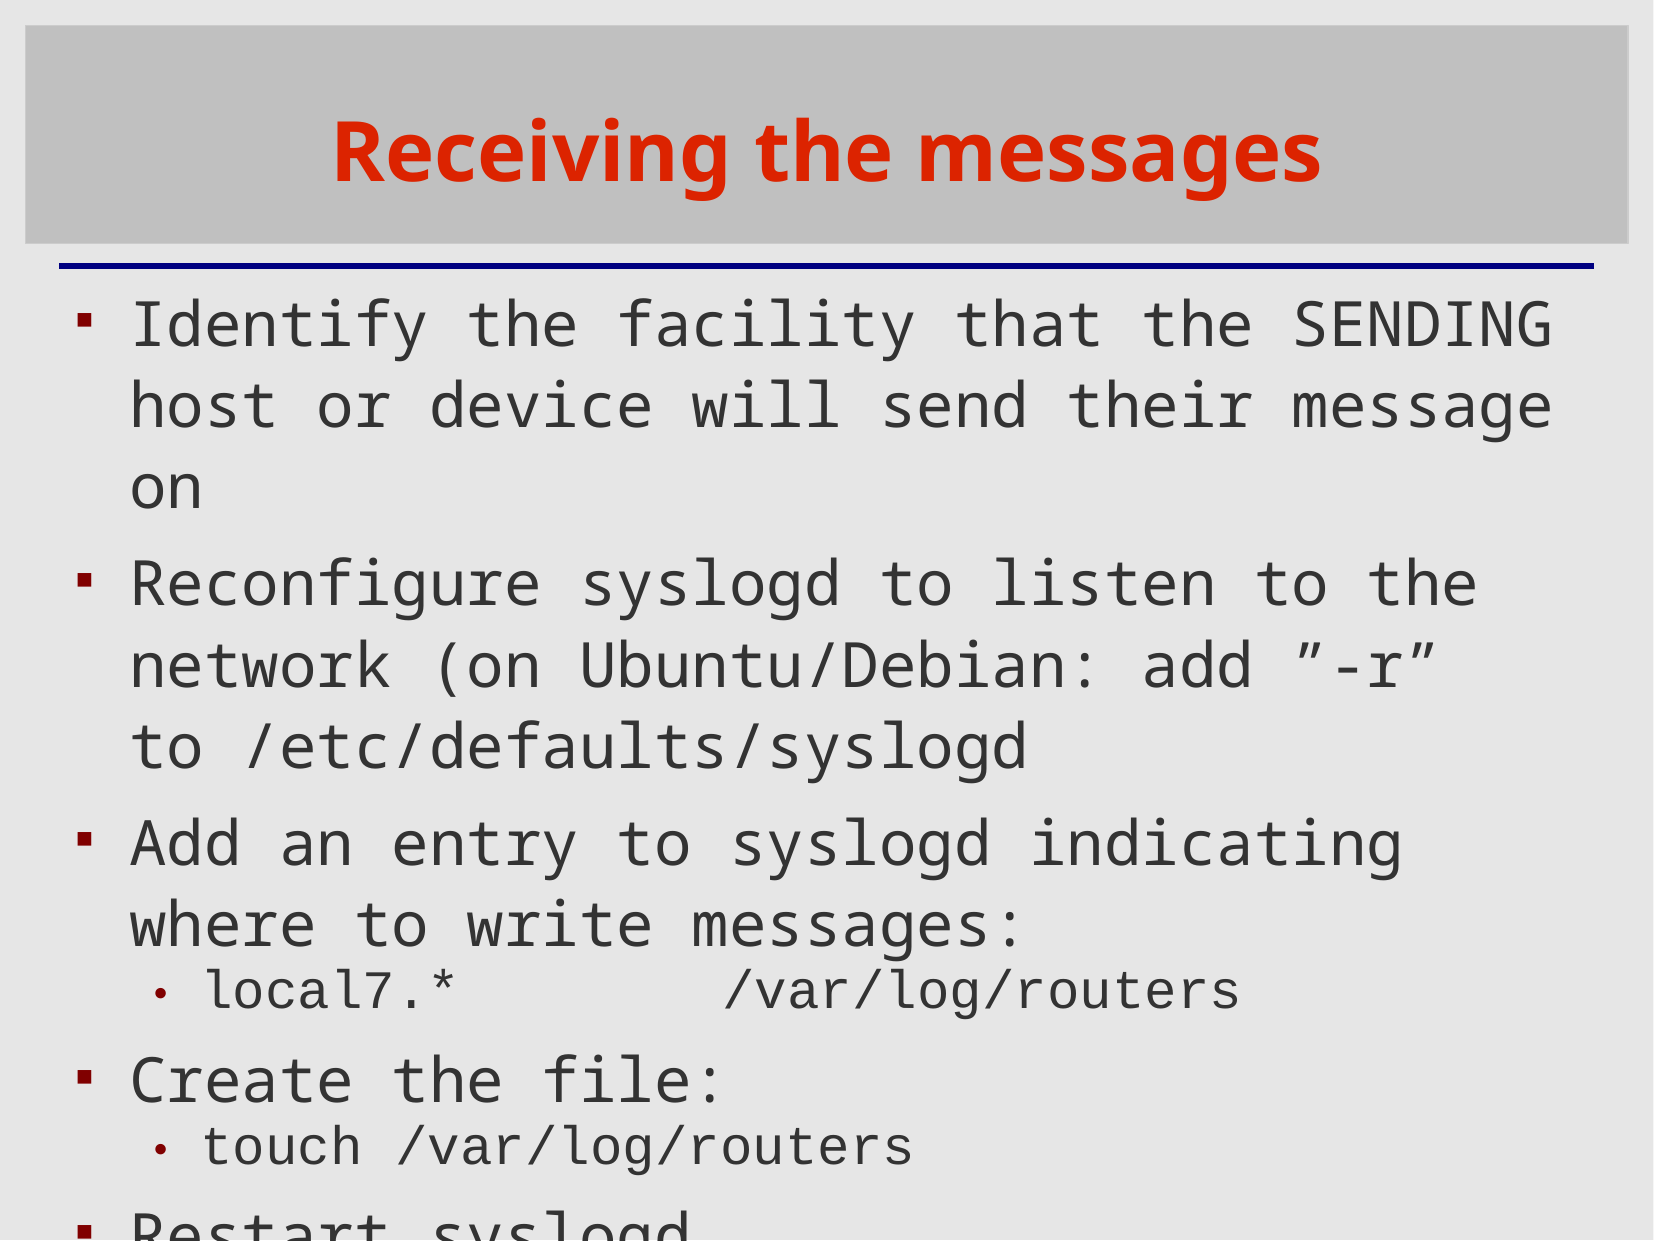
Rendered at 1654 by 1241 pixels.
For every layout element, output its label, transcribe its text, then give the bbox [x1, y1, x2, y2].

title Receiving the messages [121, 46, 1534, 253]
list Identify the facility that the SENDING host or device will send their message on Reconfigure syslogd to listen to the network (on Ubuntu/Debian: add ”-r” to /etc/defaults/syslogd Add an entry to syslogd indicating where to write messages: local7.* /var/log/routers Create the file: touch /var/log/routers Restart syslogd /etc/init.d/sysklogd restart [59, 280, 1594, 1206]
